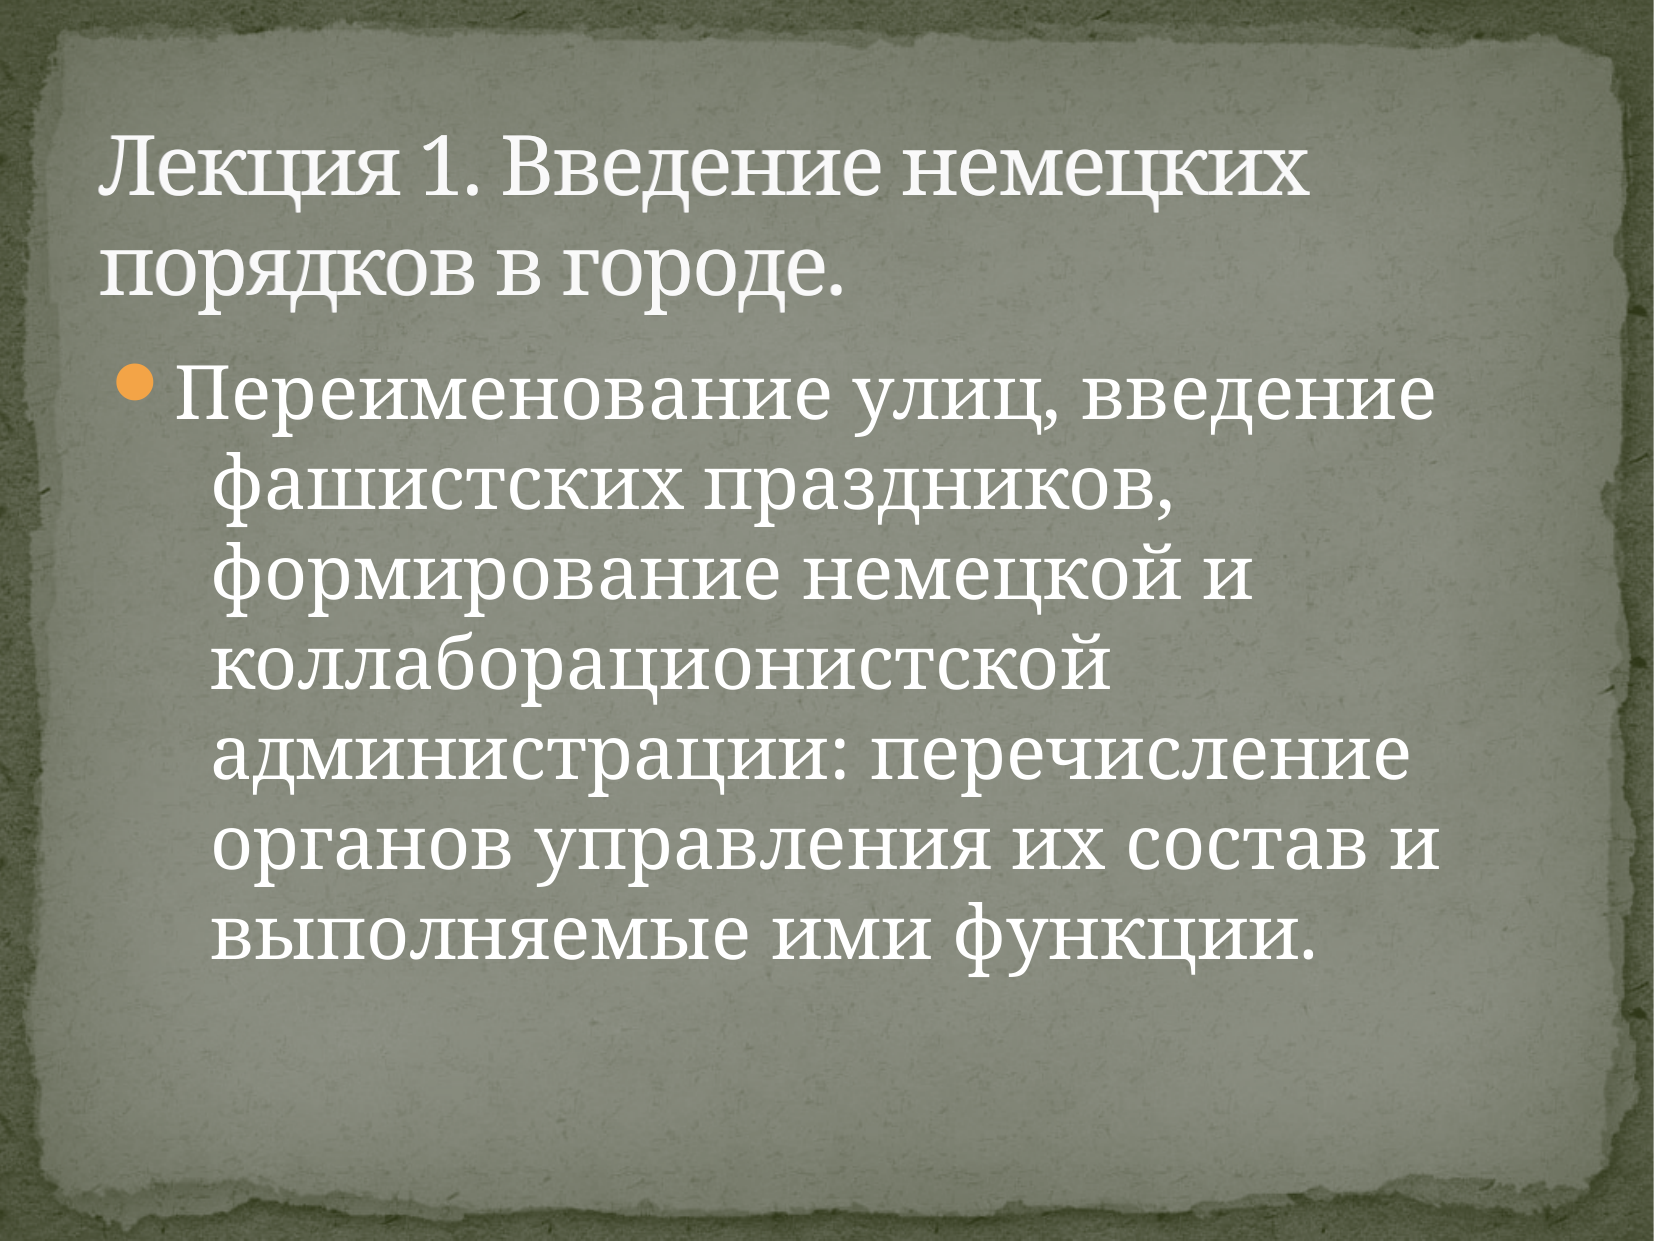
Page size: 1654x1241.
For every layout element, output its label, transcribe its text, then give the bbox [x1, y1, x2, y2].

list Переименование улиц, введение фашистских праздников, формирование немецкой и коллаборационистской администрации: перечисление органов управления их состав и выполняемые ими функции. [94, 336, 1583, 1164]
title Лекция 1. Введение немецких порядков в городе. [82, 100, 1571, 321]
